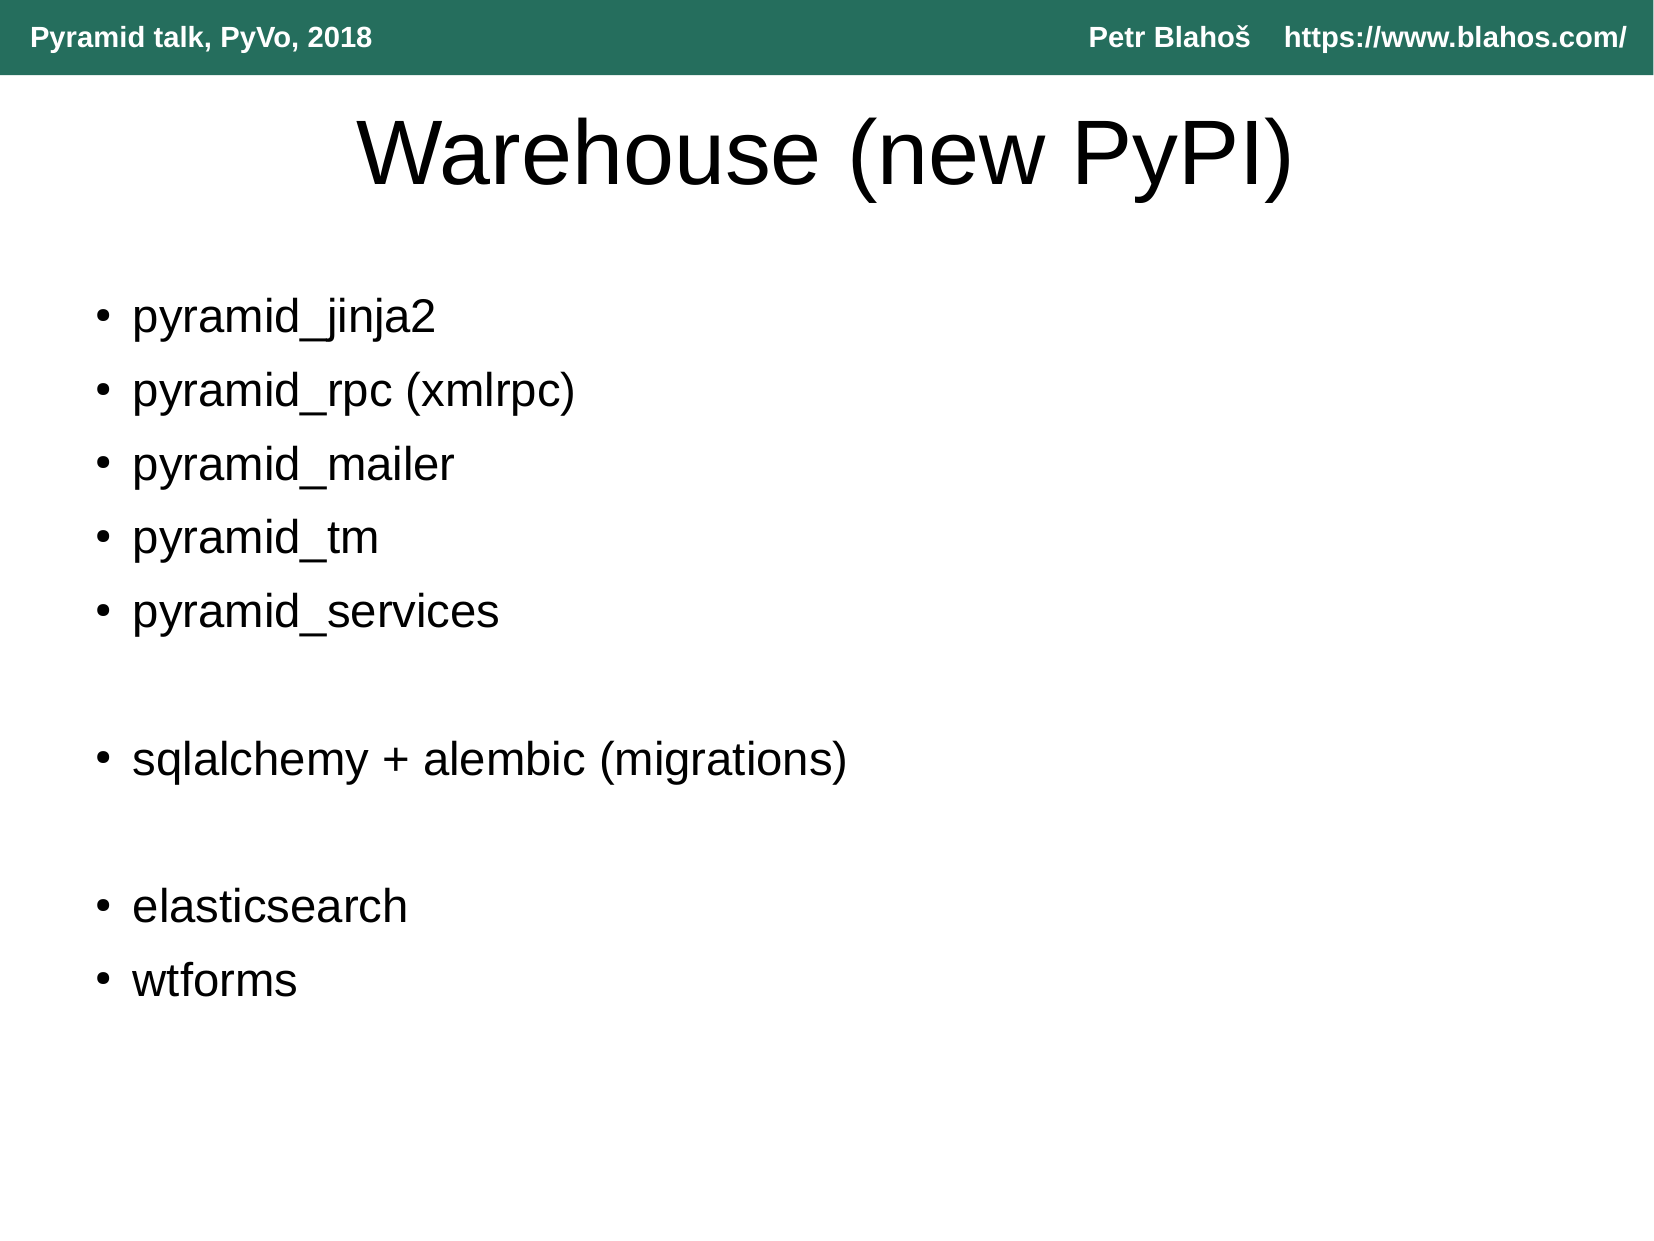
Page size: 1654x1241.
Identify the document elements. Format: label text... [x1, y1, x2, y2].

title Warehouse (new PyPI) [82, 49, 1571, 257]
list pyramid_jinja2 pyramid_rpc (xmlrpc) pyramid_mailer pyramid_tm pyramid_services sqlalchemy + alembic (migrations) elasticsearch wtforms [82, 290, 1571, 1010]
